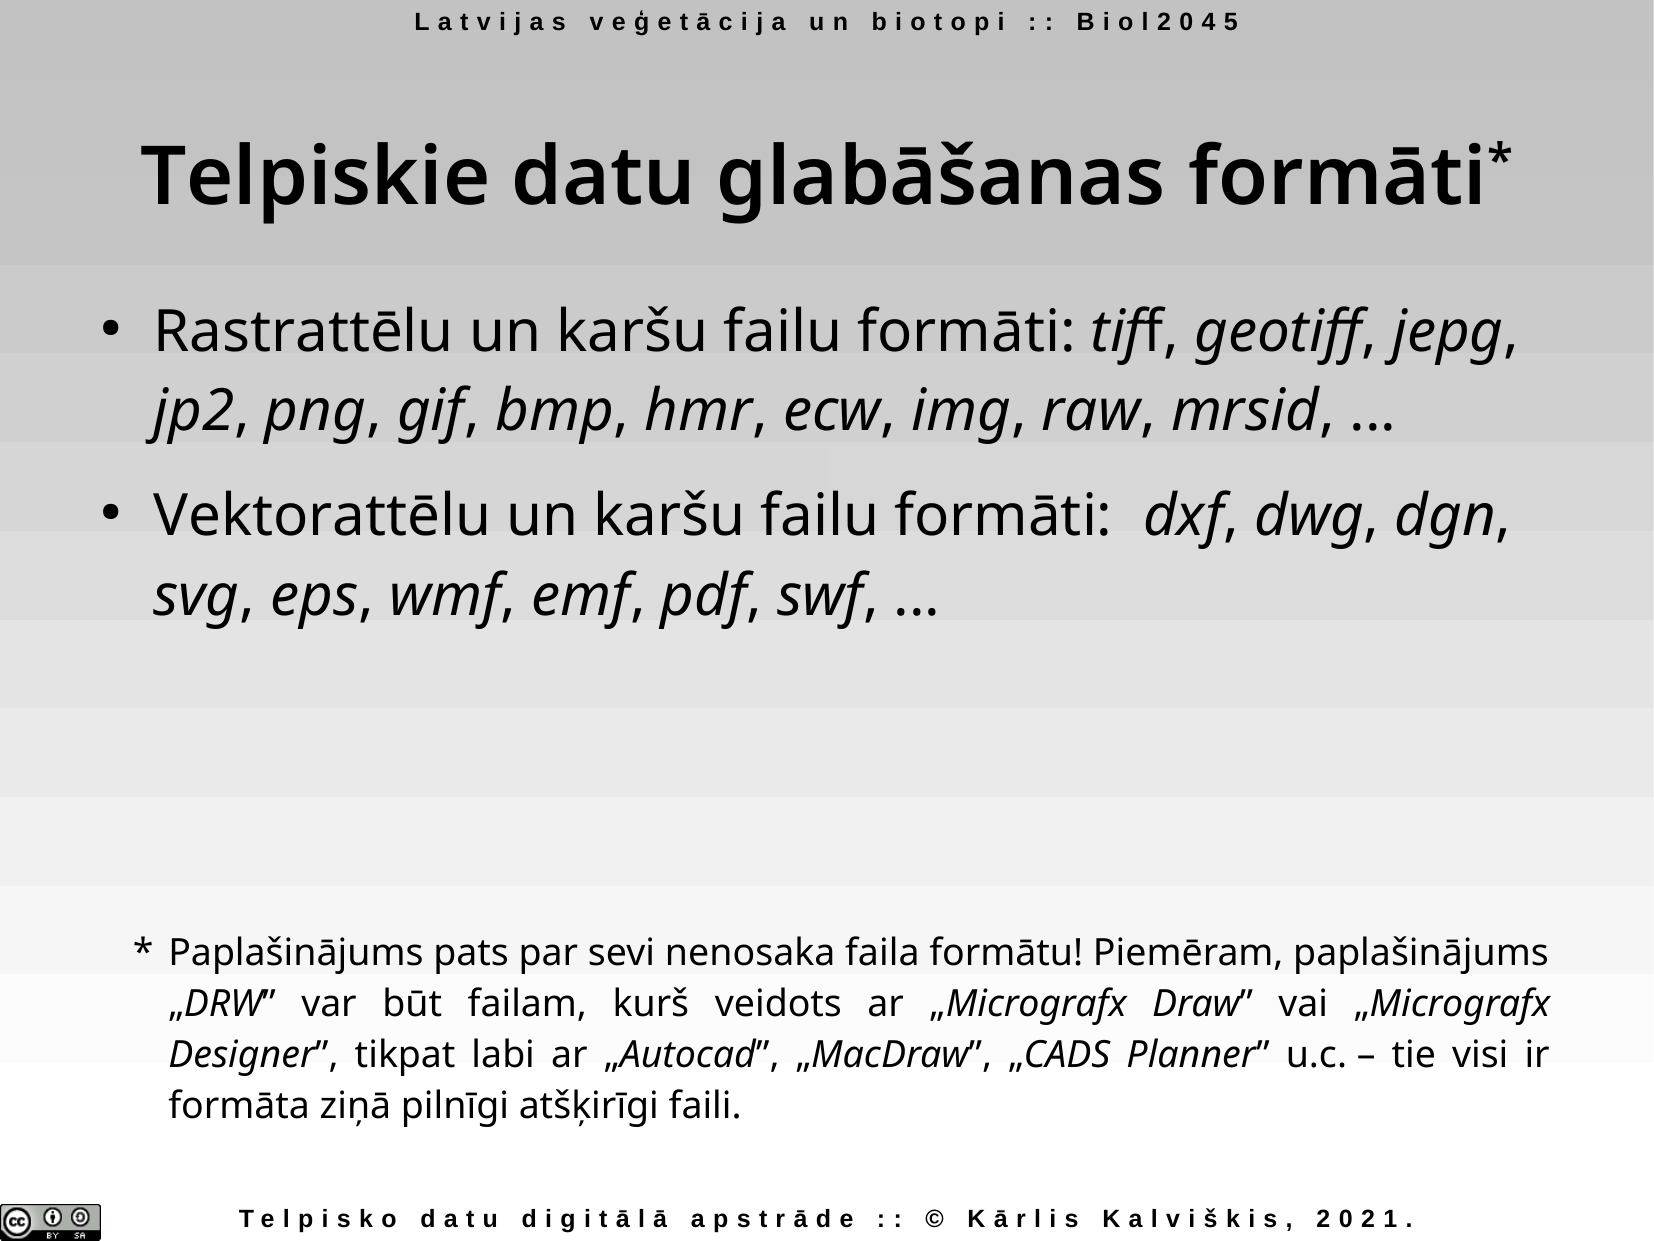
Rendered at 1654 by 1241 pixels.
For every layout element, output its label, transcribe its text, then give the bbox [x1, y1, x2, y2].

text_box * Paplašinājums pats par sevi nenosaka faila formātu! Piemēram, paplašinājums „DRW” var būt failam, kurš veidots ar „Micrografx Draw” vai „Micrografx Designer”, tikpat labi ar „Autocad”, „MacDraw”, „CADS Planner” u.c. – tie visi ir formāta ziņā pilnīgi atšķirīgi faili. [118, 942, 1565, 1138]
list Rastrattēlu un karšu failu formāti: tiff, geotiff, jepg, jp2, png, gif, bmp, hmr, ecw, img, raw, mrsid, ... Vektorattēlu un karšu failu formāti: dxf, dwg, dgn, svg, eps, wmf, emf, pdf, swf, ... [82, 289, 1571, 1113]
picture [0, 0, 1654, 1241]
title Telpiskie datu glabāšanas formāti* [29, 49, 1625, 296]
